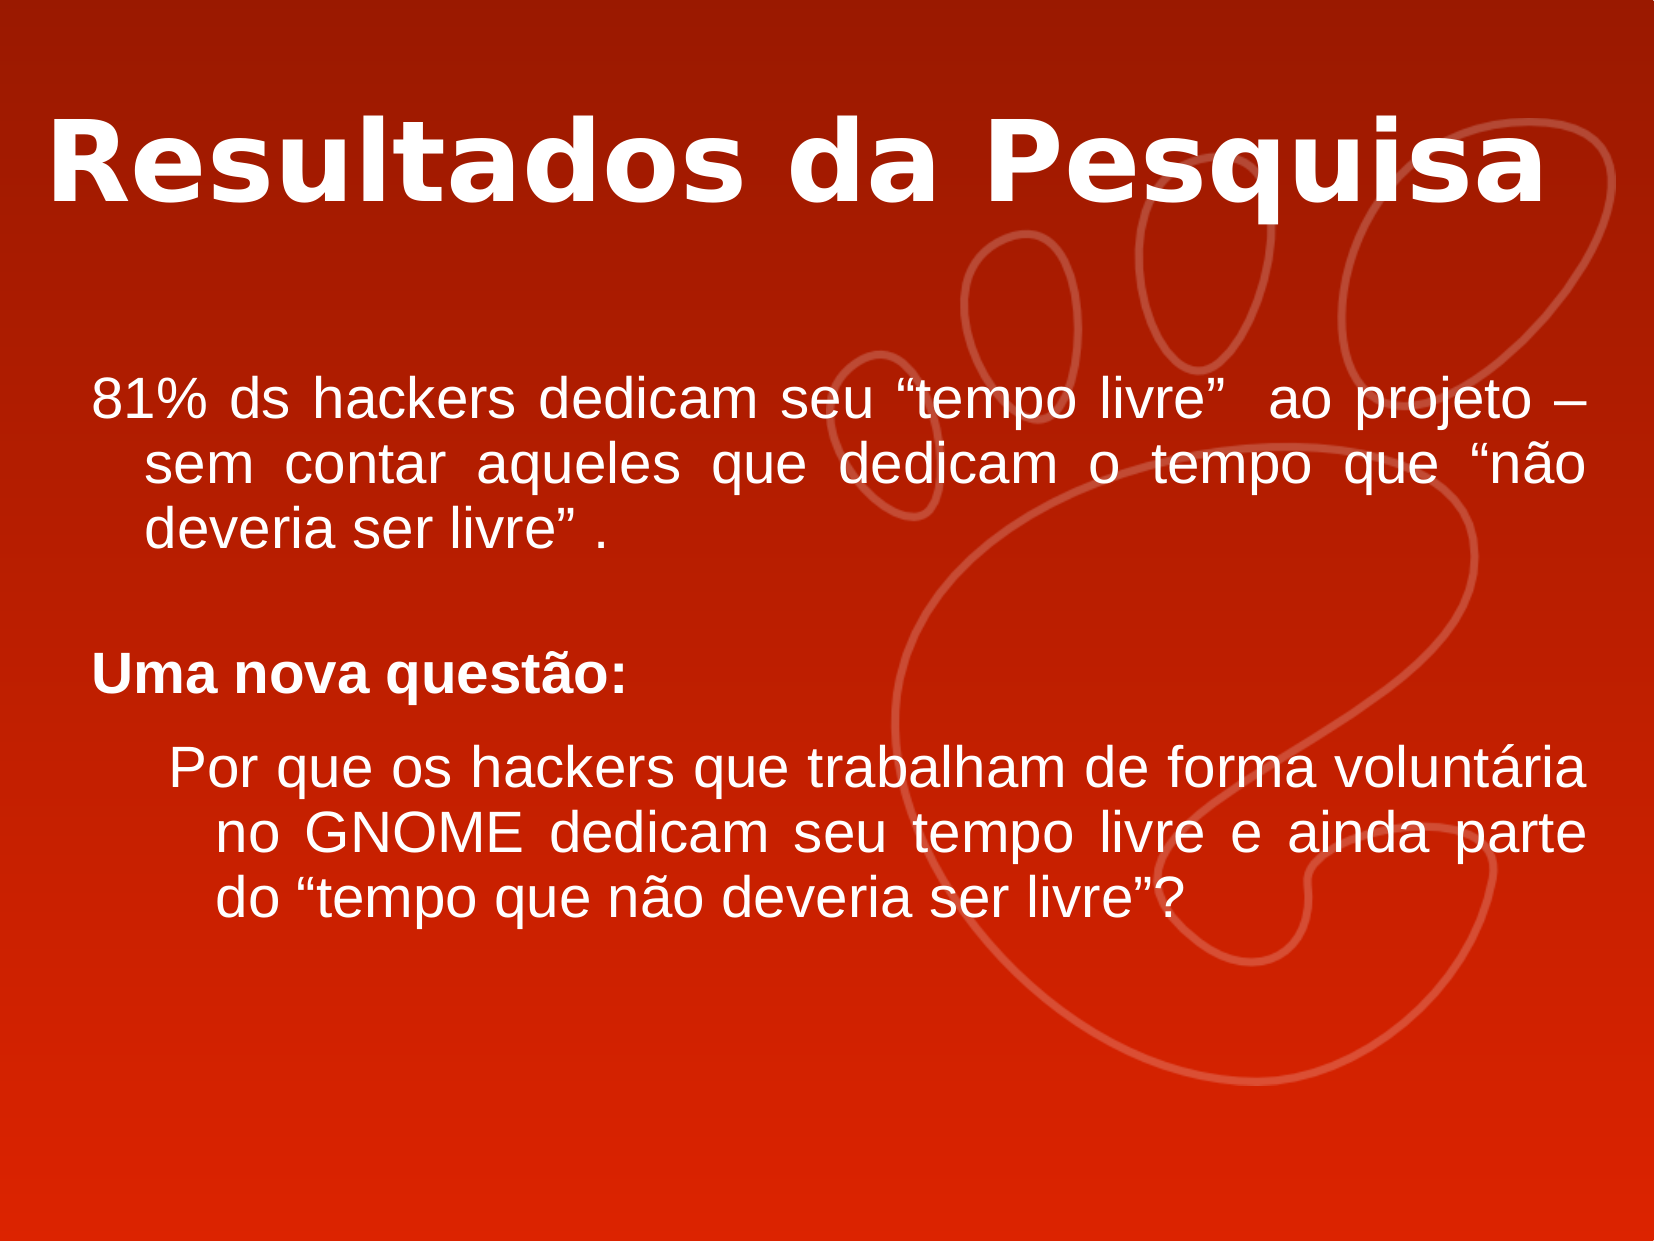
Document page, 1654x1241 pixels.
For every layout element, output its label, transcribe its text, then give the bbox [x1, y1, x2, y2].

title Resultados da Pesquisa [29, 29, 1625, 236]
list 81% ds hackers dedicam seu “tempo livre” ao projeto – sem contar aqueles que dedicam o tempo que “não deveria ser livre” . Uma nova questão: Por que os hackers que trabalham de forma voluntária no GNOME dedicam seu tempo livre e ainda parte do “tempo que não deveria ser livre”? [59, 358, 1605, 1241]
picture [826, 236, 1616, 1086]
